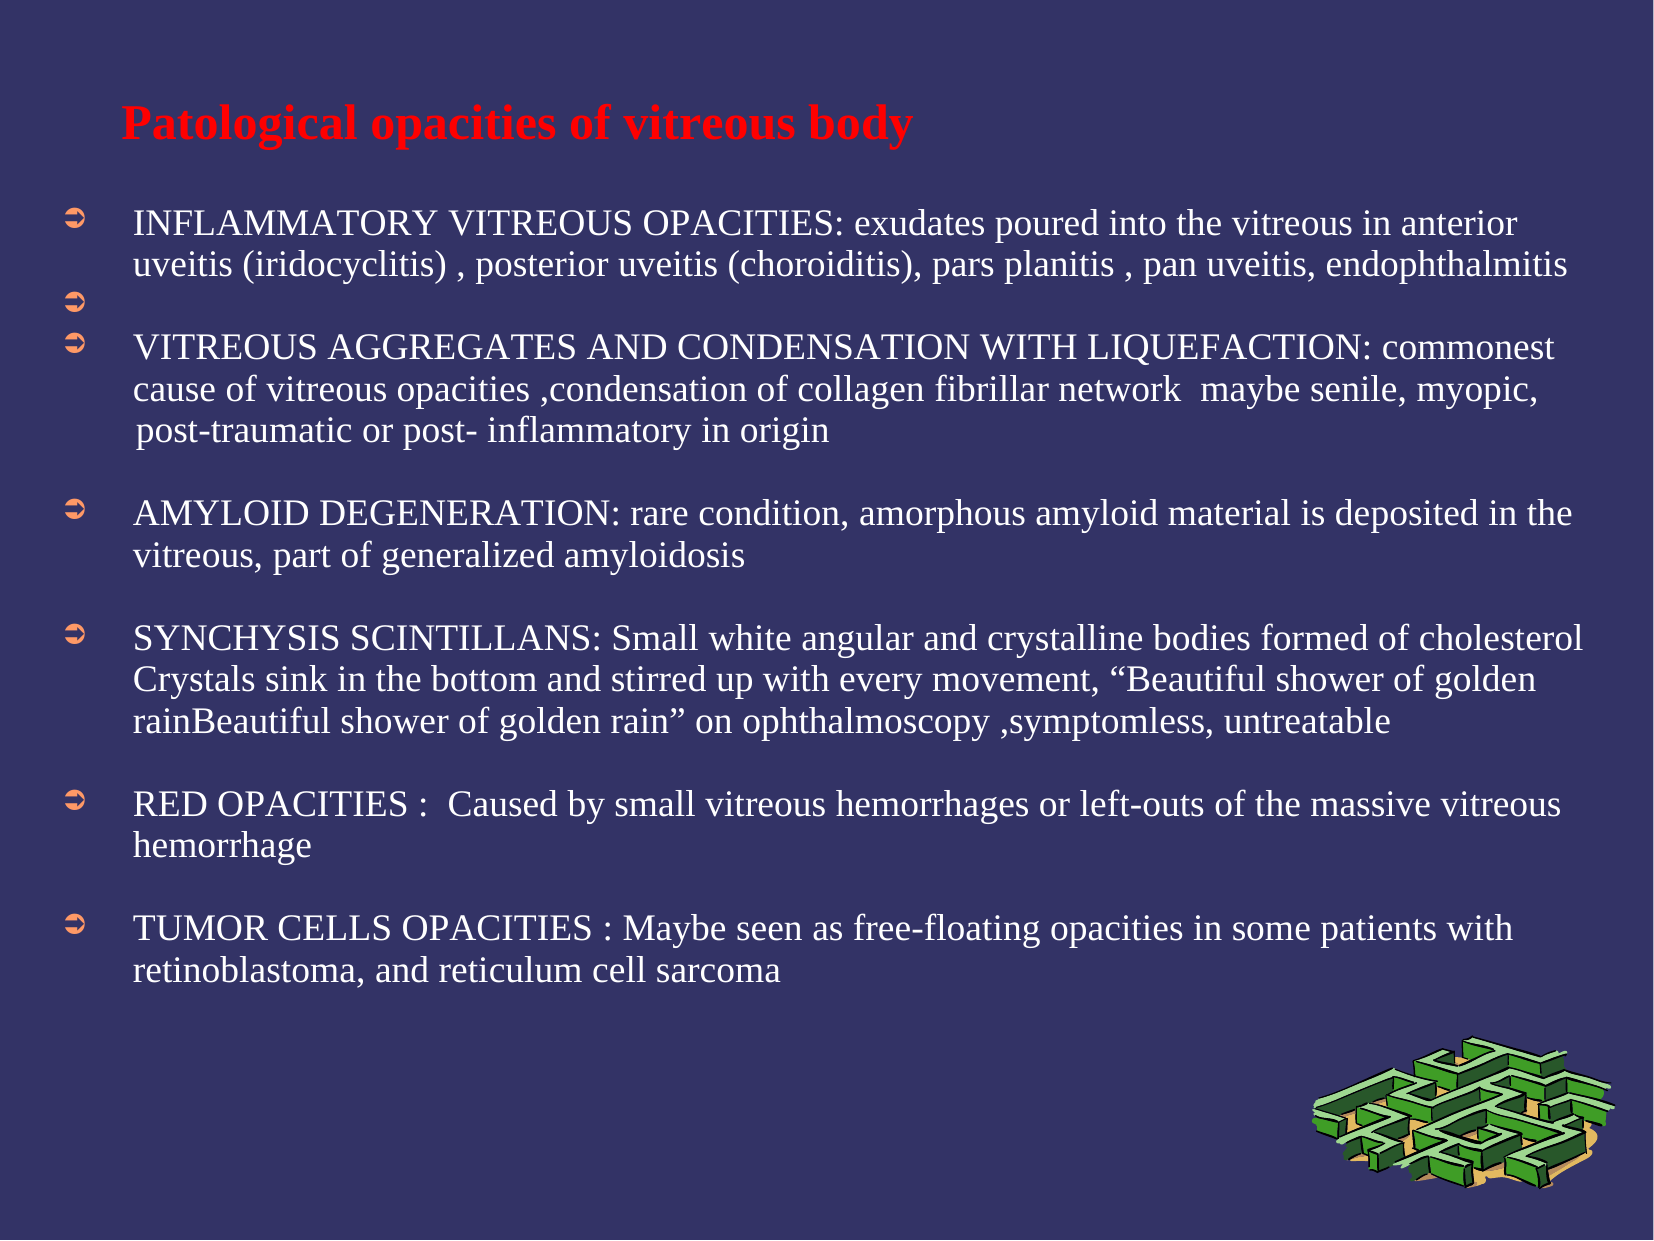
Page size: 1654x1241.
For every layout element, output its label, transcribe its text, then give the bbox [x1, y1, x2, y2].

title Patological opacities of vitreous body [121, 19, 1534, 201]
list INFLAMMATORY VITREOUS OPACITIES: exudates poured into the vitreous in anterior uveitis (iridocyclitis) , posterior uveitis (choroiditis), pars planitis , pan uveitis, endophthalmitis VITREOUS AGGREGATES AND CONDENSATION WITH LIQUEFACTION: commonest cause of vitreous opacities ,condensation of collagen fibrillar network maybe senile, myopic, post-traumatic or post- inflammatory in origin AMYLOID DEGENERATION: rare condition, amorphous amyloid material is deposited in the vitreous, part of generalized amyloidosis SYNCHYSIS SCINTILLANS: Small white angular and crystalline bodies formed of cholesterol Crystals sink in the bottom and stirred up with every movement, “Beautiful shower of golden rainBeautiful shower of golden rain” on ophthalmoscopy ,symptomless, untreatable RED OPACITIES : Caused by small vitreous hemorrhages or left-outs of the massive vitreous hemorrhage TUMOR CELLS OPACITIES : Maybe seen as free-floating opacities in some patients with retinoblastoma, and reticulum cell sarcoma [50, 201, 1607, 1010]
